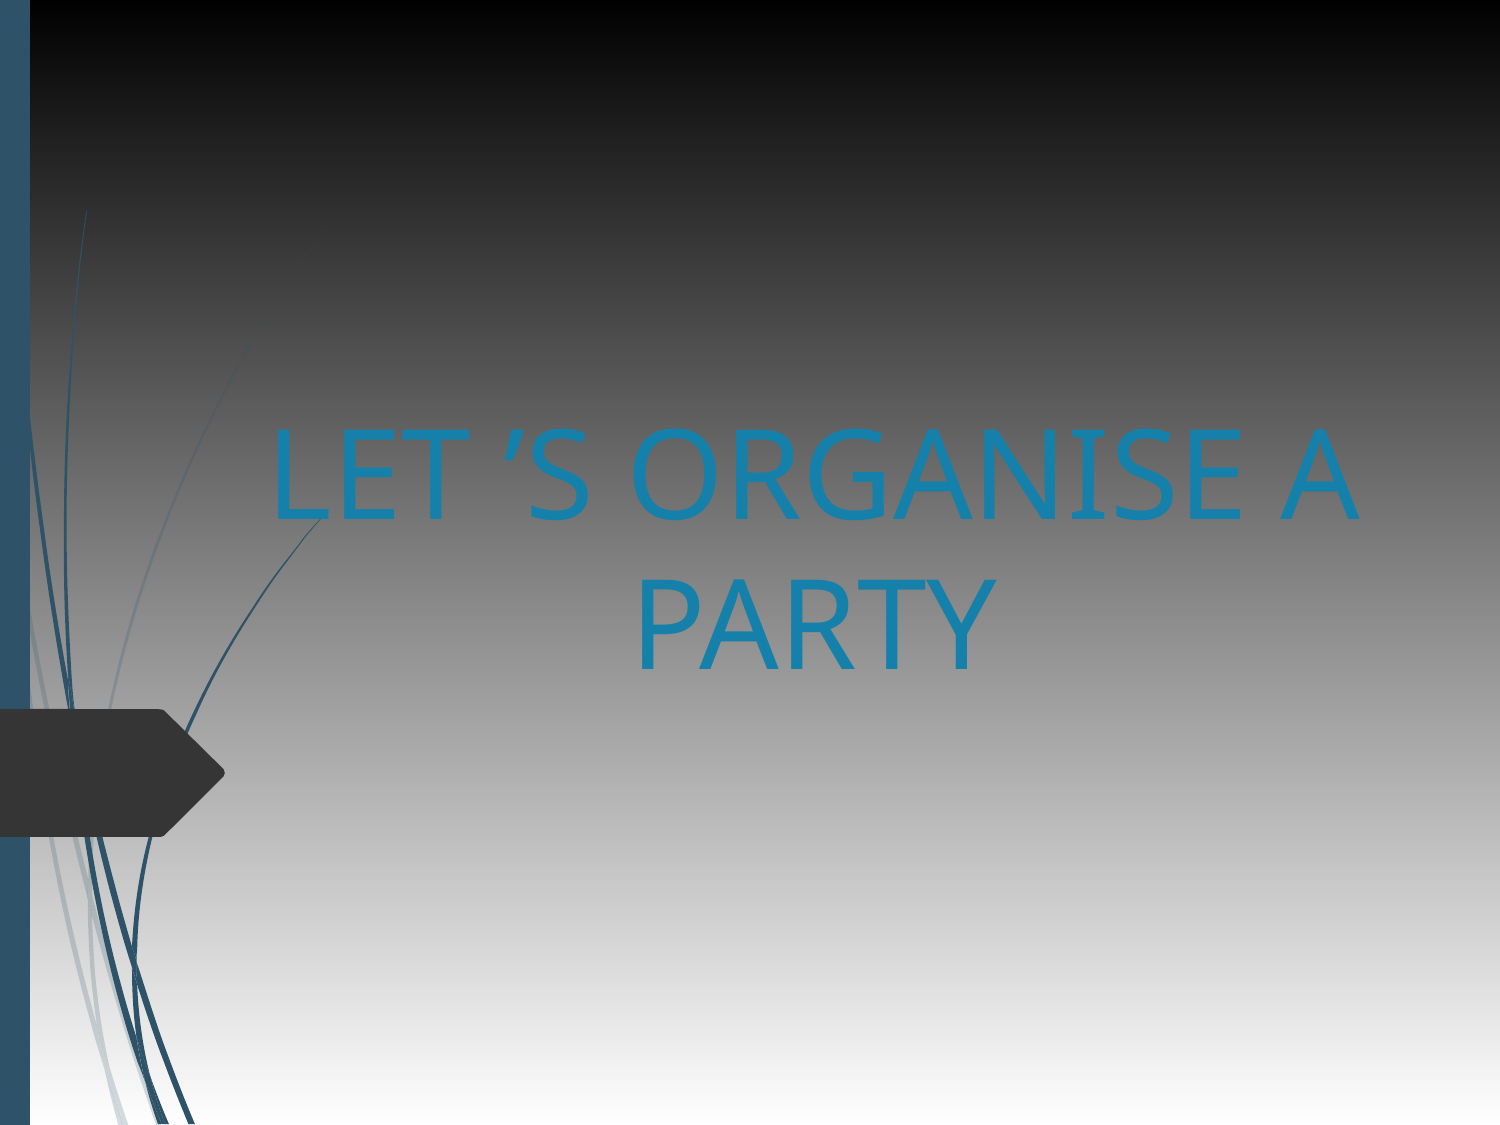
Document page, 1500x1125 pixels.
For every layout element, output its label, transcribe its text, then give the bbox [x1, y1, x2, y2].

subtitle LET ’S ORGANISE A PARTY [221, 386, 1407, 1125]
